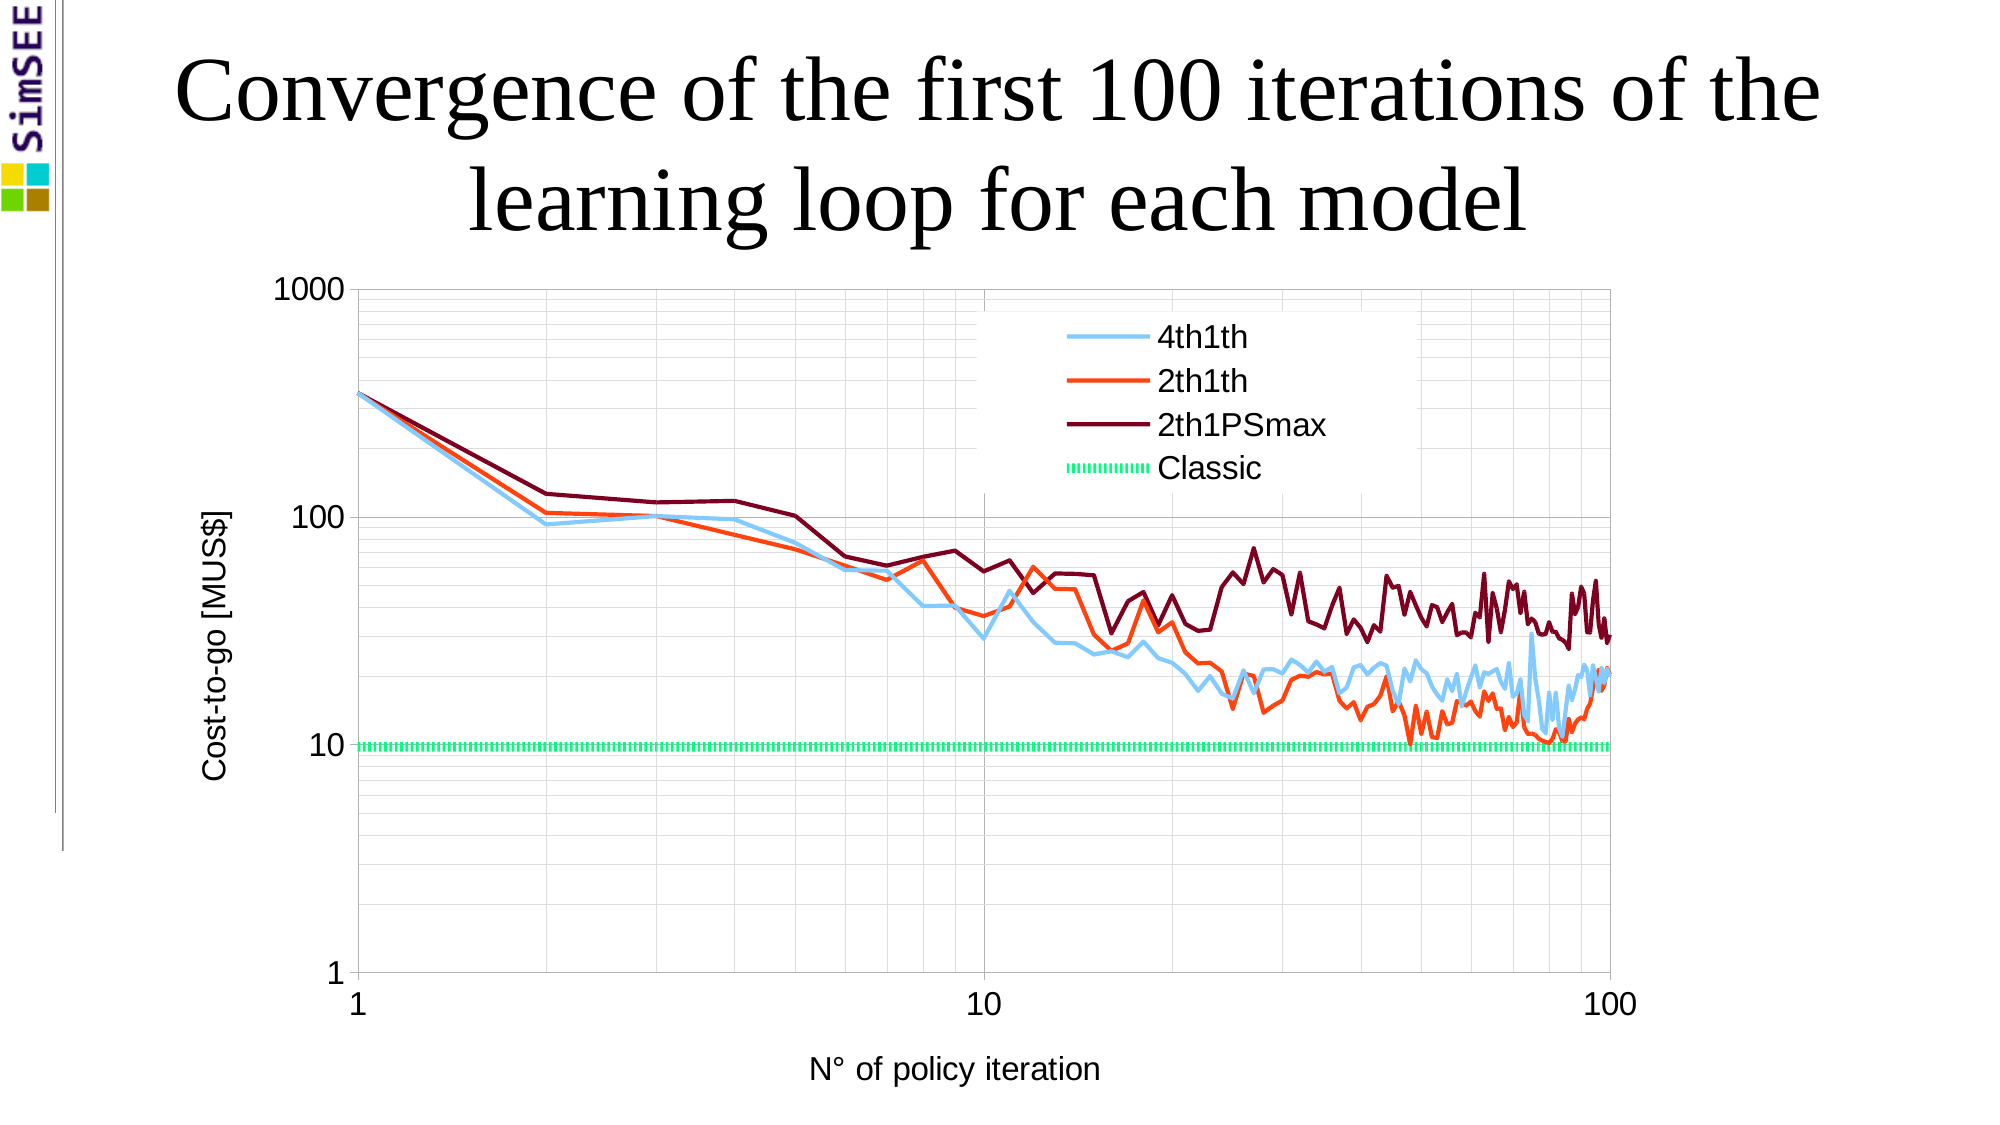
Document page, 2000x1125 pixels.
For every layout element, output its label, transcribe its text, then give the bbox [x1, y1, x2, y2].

title Convergence of the first 100 iterations of the learning loop for each model [99, 21, 1900, 257]
picture [0, 5, 52, 154]
picture [161, 253, 1700, 1121]
picture [0, 162, 51, 213]
